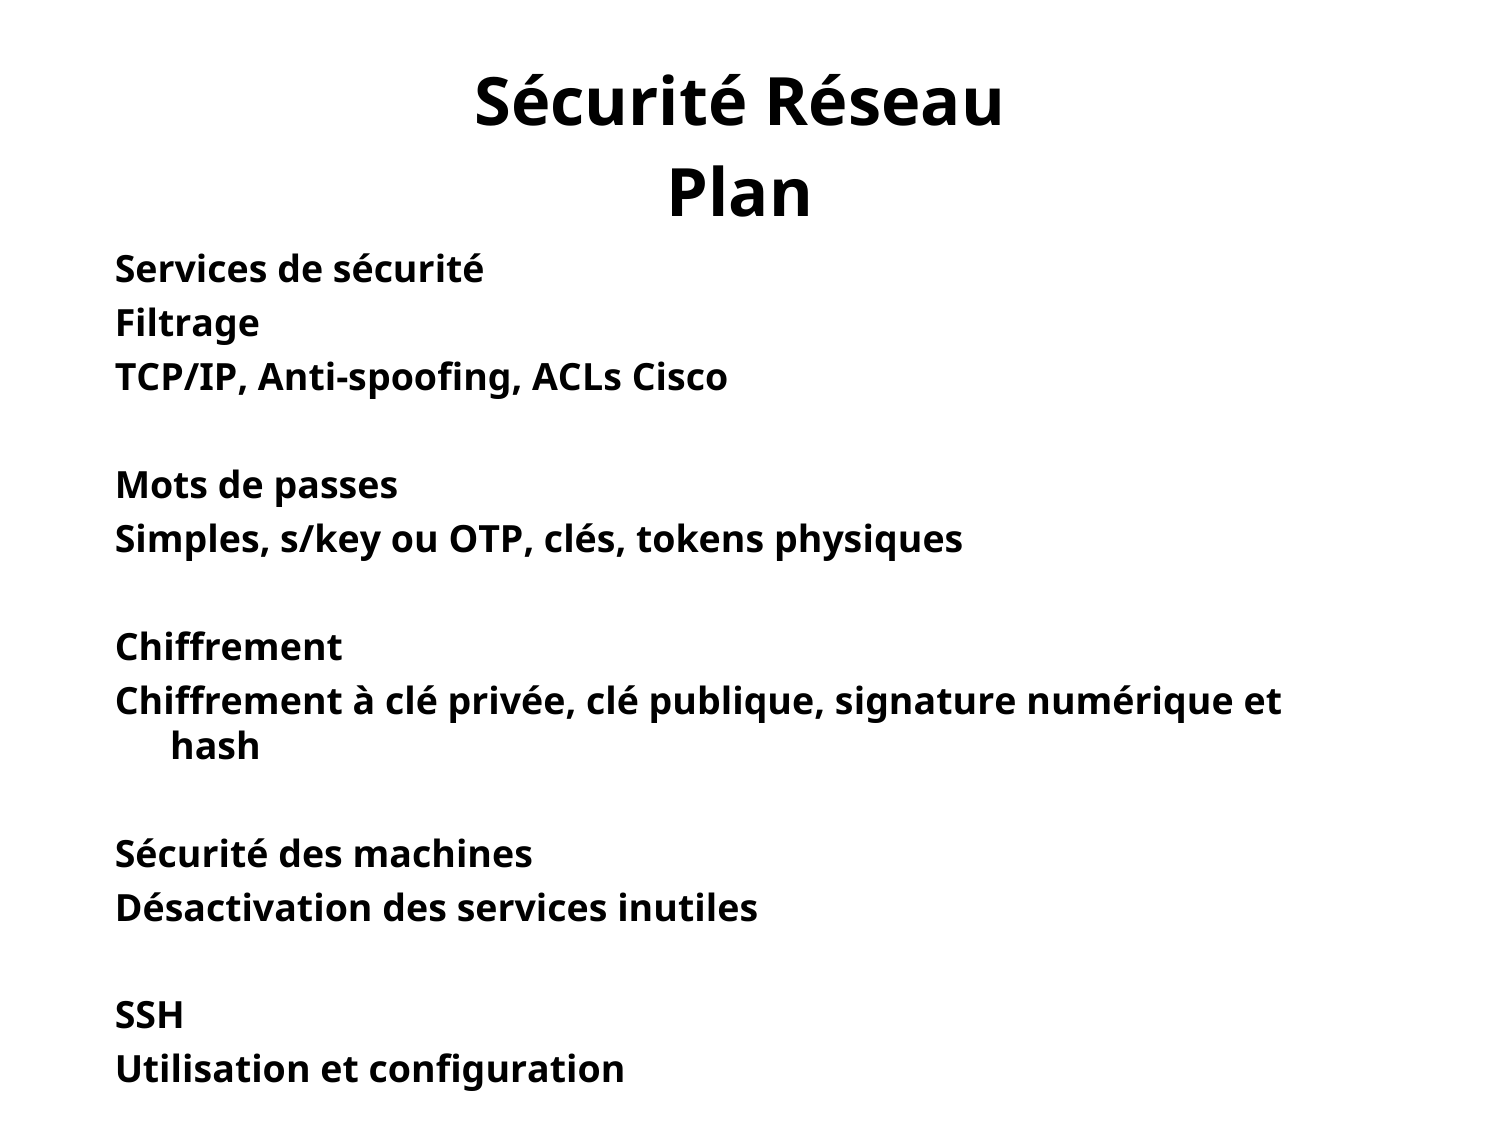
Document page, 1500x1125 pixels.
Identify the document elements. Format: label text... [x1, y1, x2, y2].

title Sécurité Réseau Plan [102, 45, 1378, 244]
list Services de sécurité Filtrage TCP/IP, Anti-spoofing, ACLs Cisco Mots de passes Simples, s/key ou OTP, clés, tokens physiques Chiffrement Chiffrement à clé privée, clé publique, signature numérique et hash Sécurité des machines Désactivation des services inutiles SSH Utilisation et configuration [99, 238, 1375, 1040]
